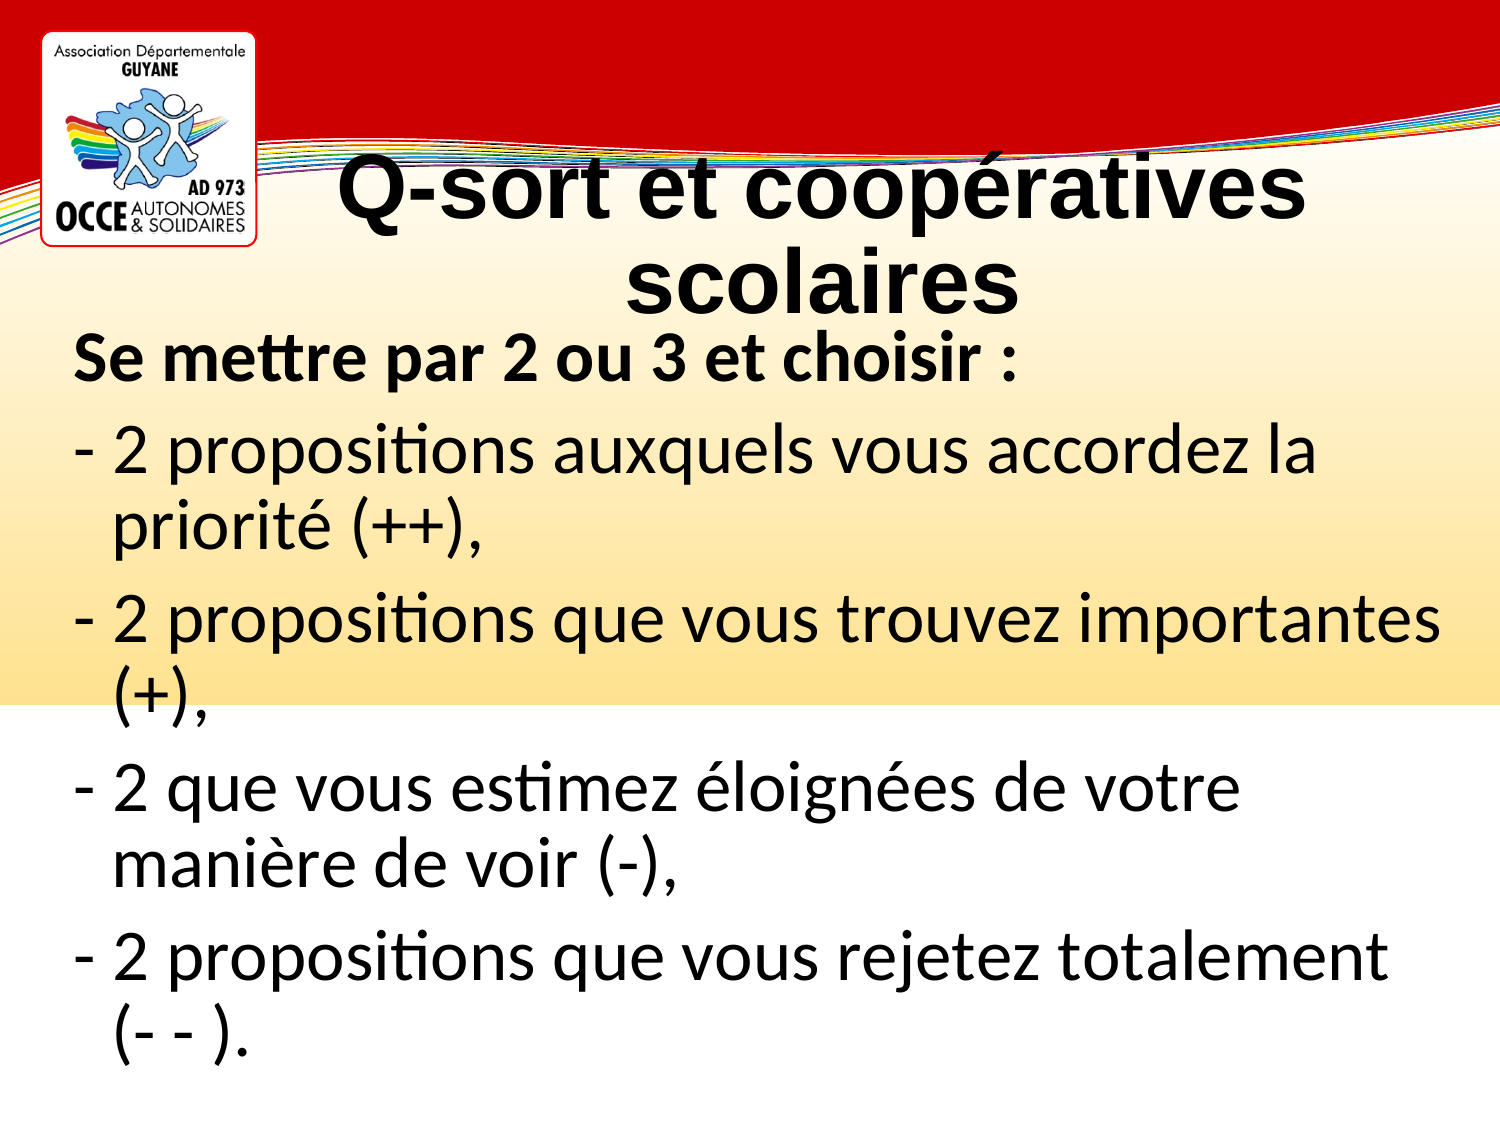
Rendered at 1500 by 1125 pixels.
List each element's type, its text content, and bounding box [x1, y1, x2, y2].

list Se mettre par 2 ou 3 et choisir : - 2 propositions auxquels vous accordez la priorité (++), - 2 propositions que vous trouvez importantes (+), - 2 que vous estimez éloignées de votre manière de voir (-), - 2 propositions que vous rejetez totalement (- - ). [21, 312, 1475, 1103]
title Q-sort et coopératives scolaires [252, 141, 1394, 312]
picture [54, 44, 245, 234]
